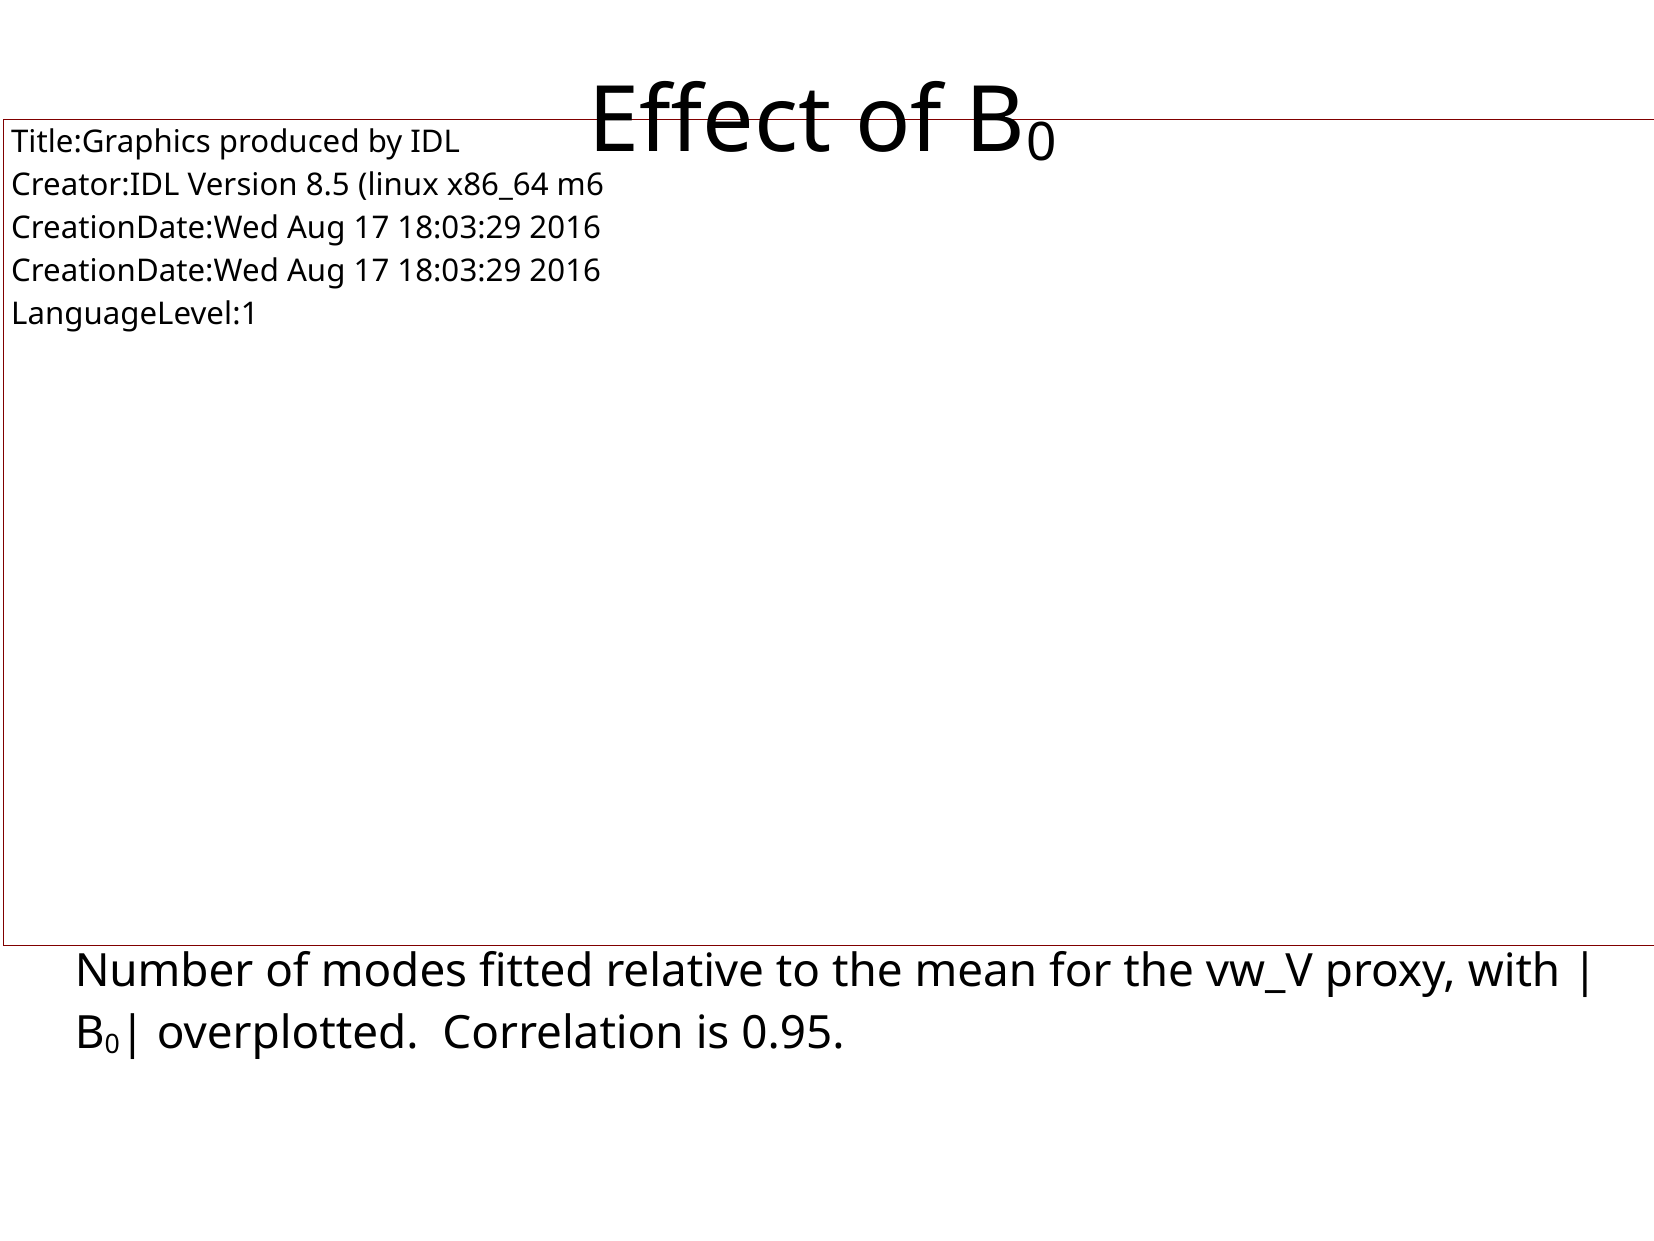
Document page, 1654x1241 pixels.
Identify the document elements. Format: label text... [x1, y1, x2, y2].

title Effect of B0 [78, 12, 1567, 220]
text_box Number of modes fitted relative to the mean for the vw_V proxy, with |B0| overplotted. Correlation is 0.95. [60, 930, 1621, 1056]
picture [1, 117, 1654, 946]
